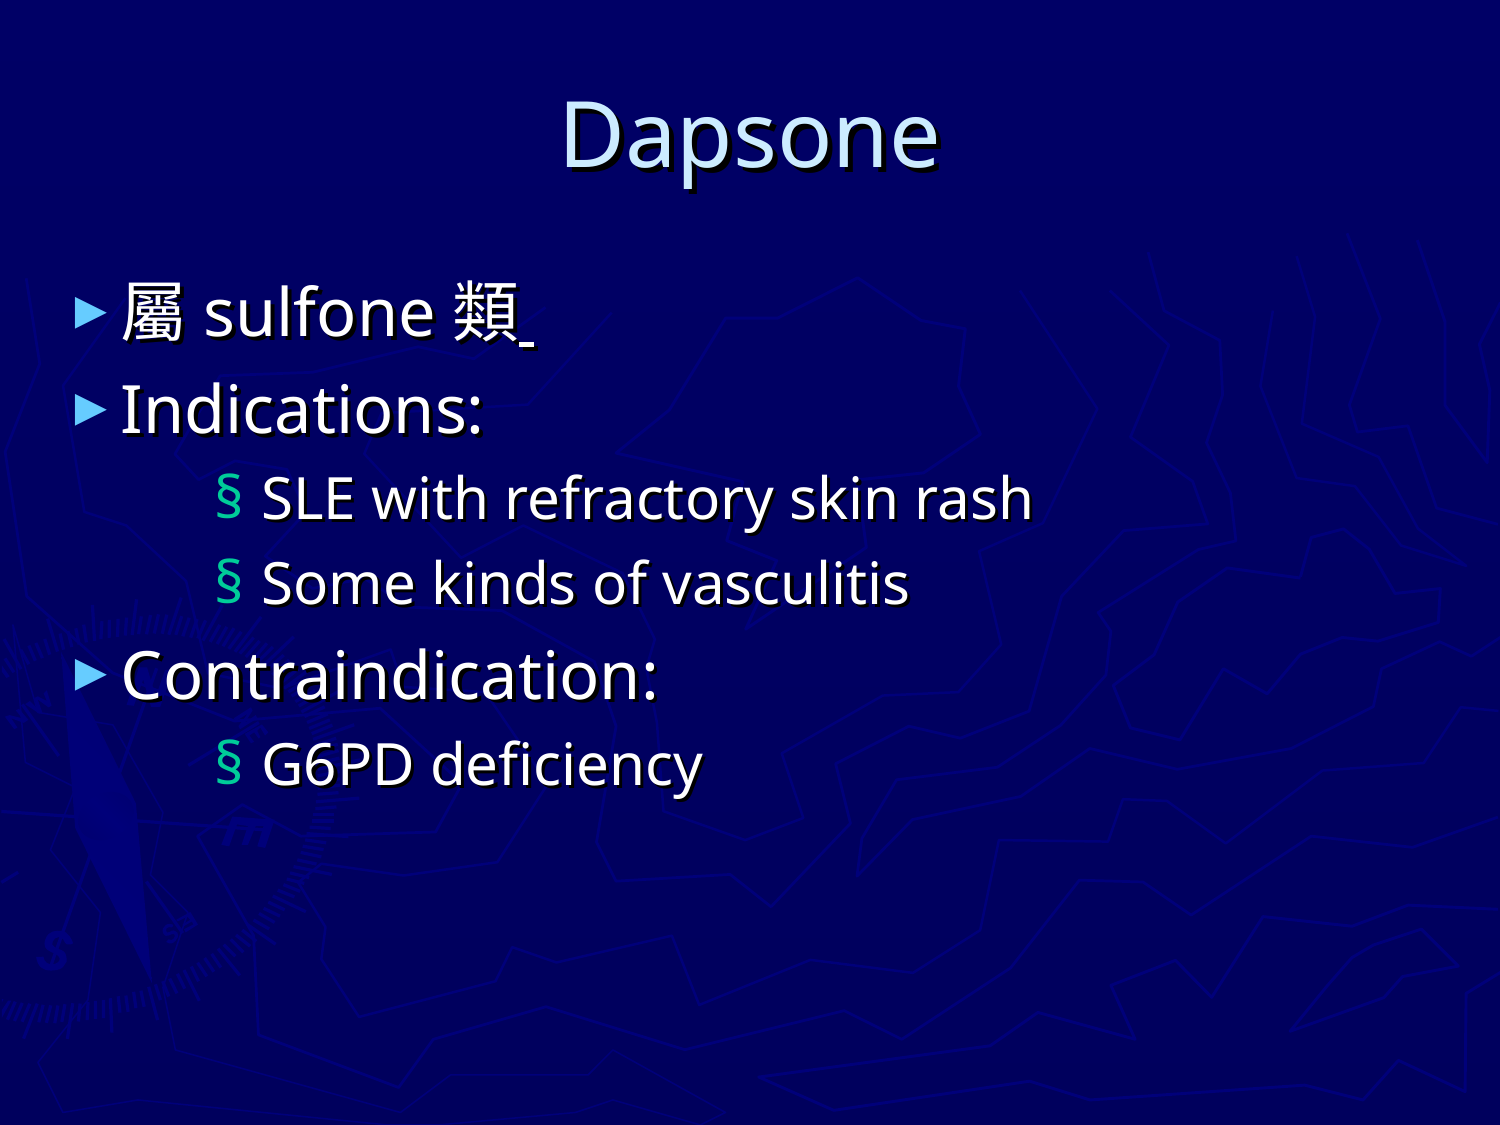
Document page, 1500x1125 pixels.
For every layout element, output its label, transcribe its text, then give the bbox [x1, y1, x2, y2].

title Dapsone [49, 37, 1451, 225]
list 屬sulfone類 Indications: SLE with refractory skin rash Some kinds of vasculitis Contraindication: G6PD deficiency [49, 262, 1451, 1001]
